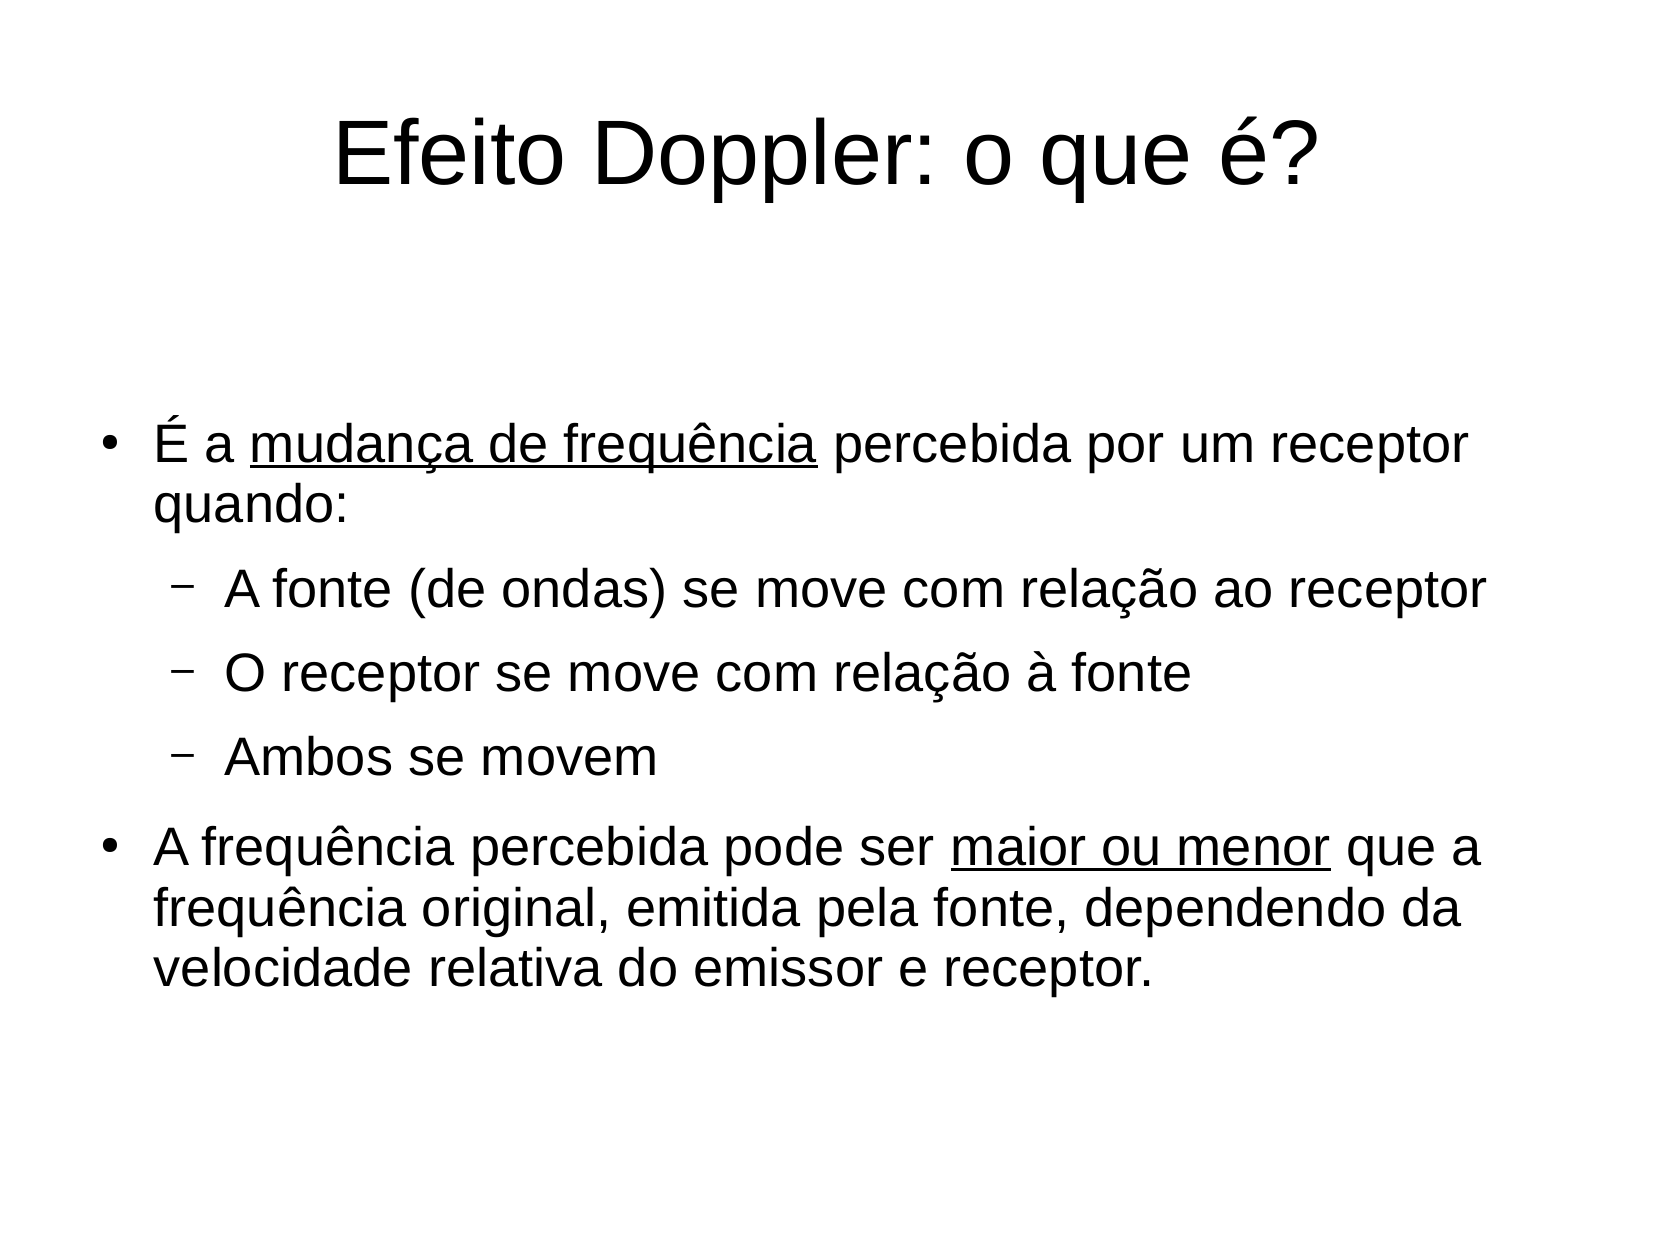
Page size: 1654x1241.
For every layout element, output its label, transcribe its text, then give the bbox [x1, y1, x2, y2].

list É a mudança de frequência percebida por um receptor quando: A fonte (de ondas) se move com relação ao receptor O receptor se move com relação à fonte Ambos se movem A frequência percebida pode ser maior ou menor que a frequência original, emitida pela fonte, dependendo da velocidade relativa do emissor e receptor. [82, 413, 1571, 1104]
title Efeito Doppler: o que é? [82, 49, 1571, 257]
